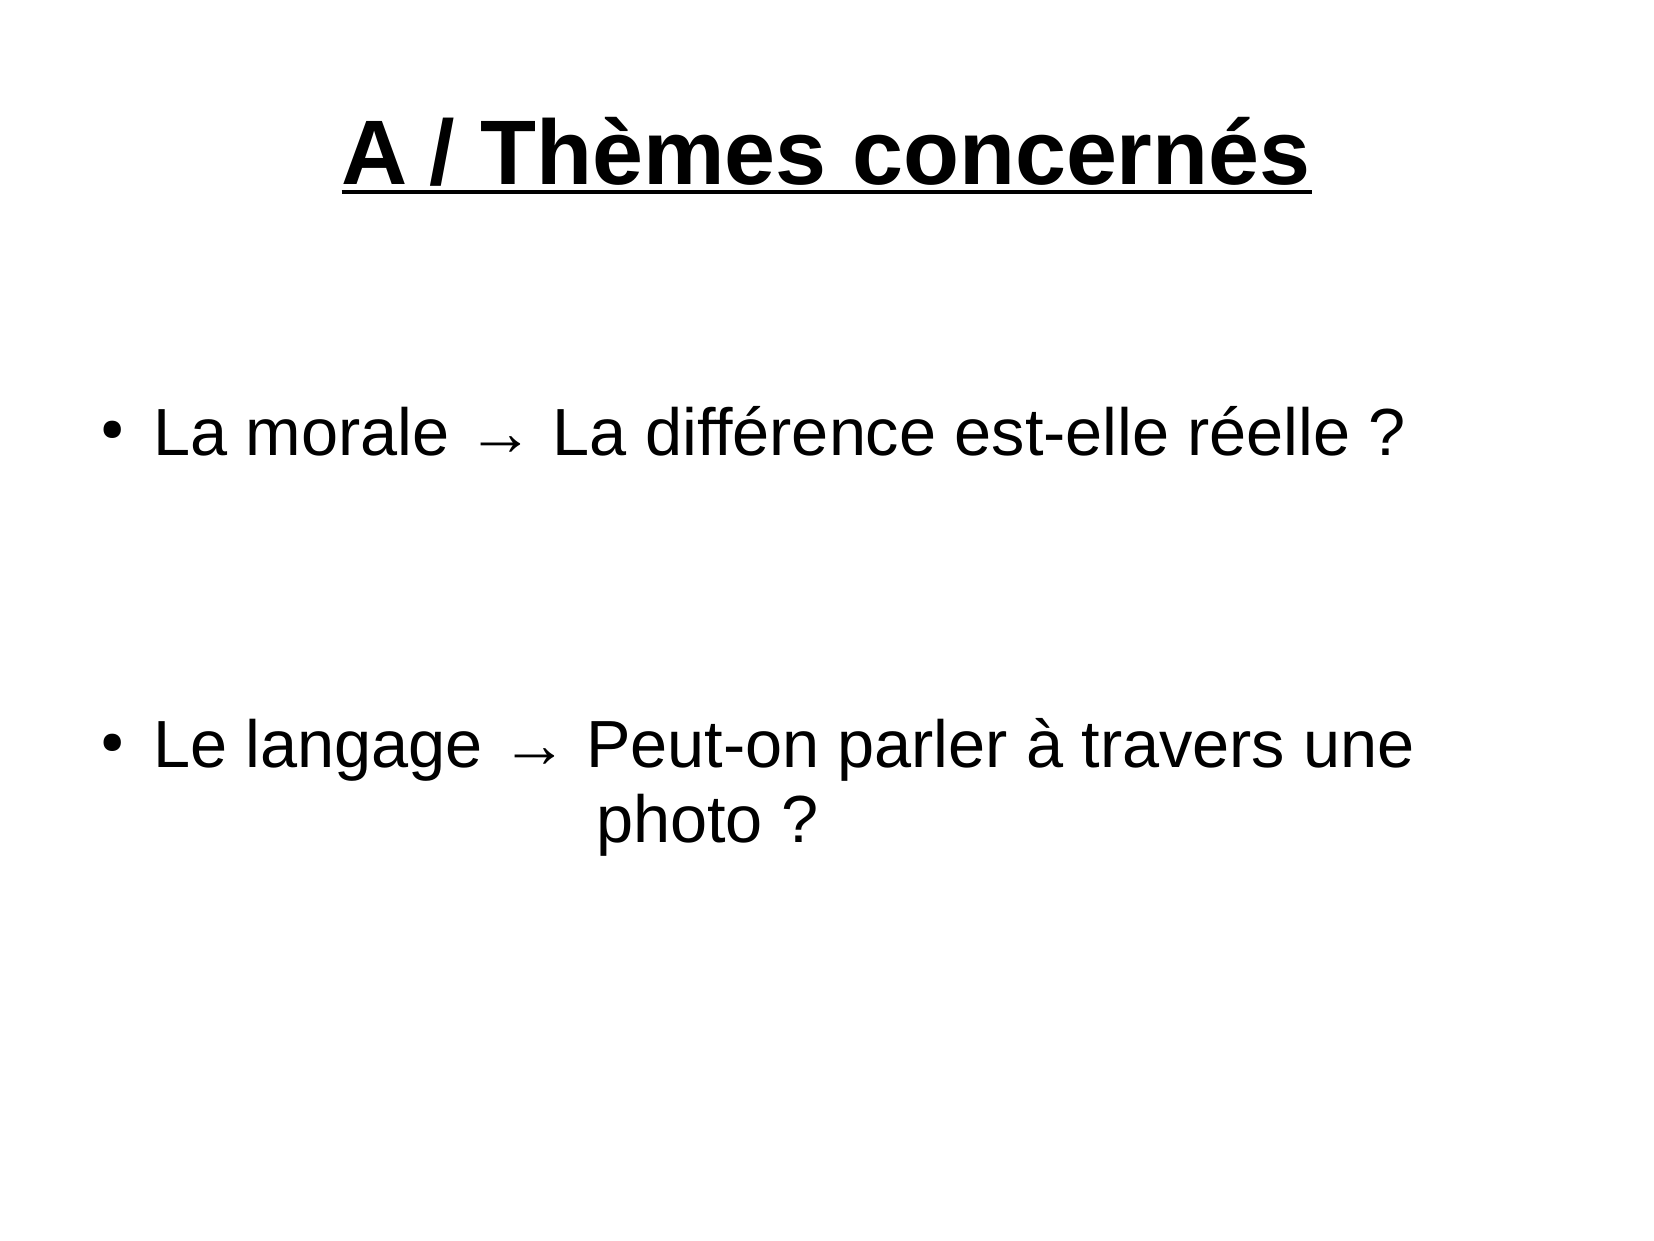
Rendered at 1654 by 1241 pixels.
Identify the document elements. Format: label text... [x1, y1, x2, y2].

title A / Thèmes concernés [82, 49, 1571, 257]
list La morale → La différence est-elle réelle ? Le langage → Peut-on parler à travers une photo ? [82, 290, 1571, 1010]
